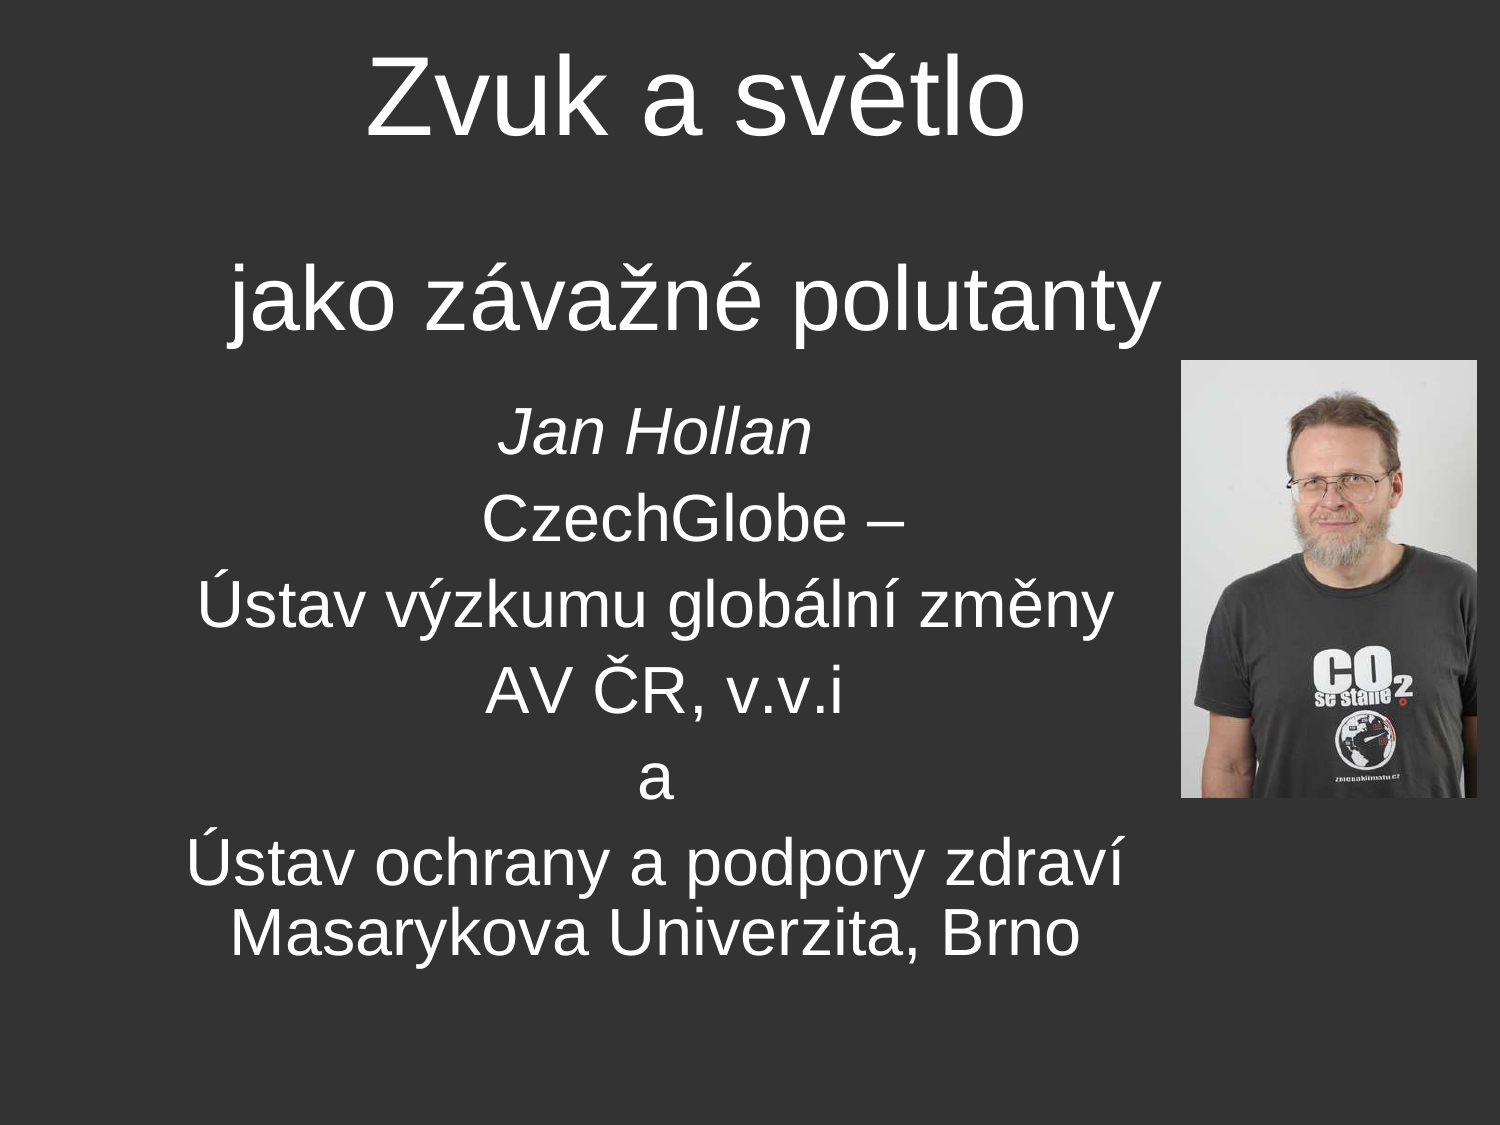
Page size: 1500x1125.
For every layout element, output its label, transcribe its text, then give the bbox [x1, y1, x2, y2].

subtitle Jan Hollan CzechGlobe – Ústav výzkumu globální změny AV ČR, v.v.i a Ústav ochrany a podpory zdraví Masarykova Univerzita, Brno [131, 399, 1182, 975]
picture [1181, 360, 1477, 798]
title Zvuk a světlo jako závažné polutanty [59, 38, 1335, 355]
